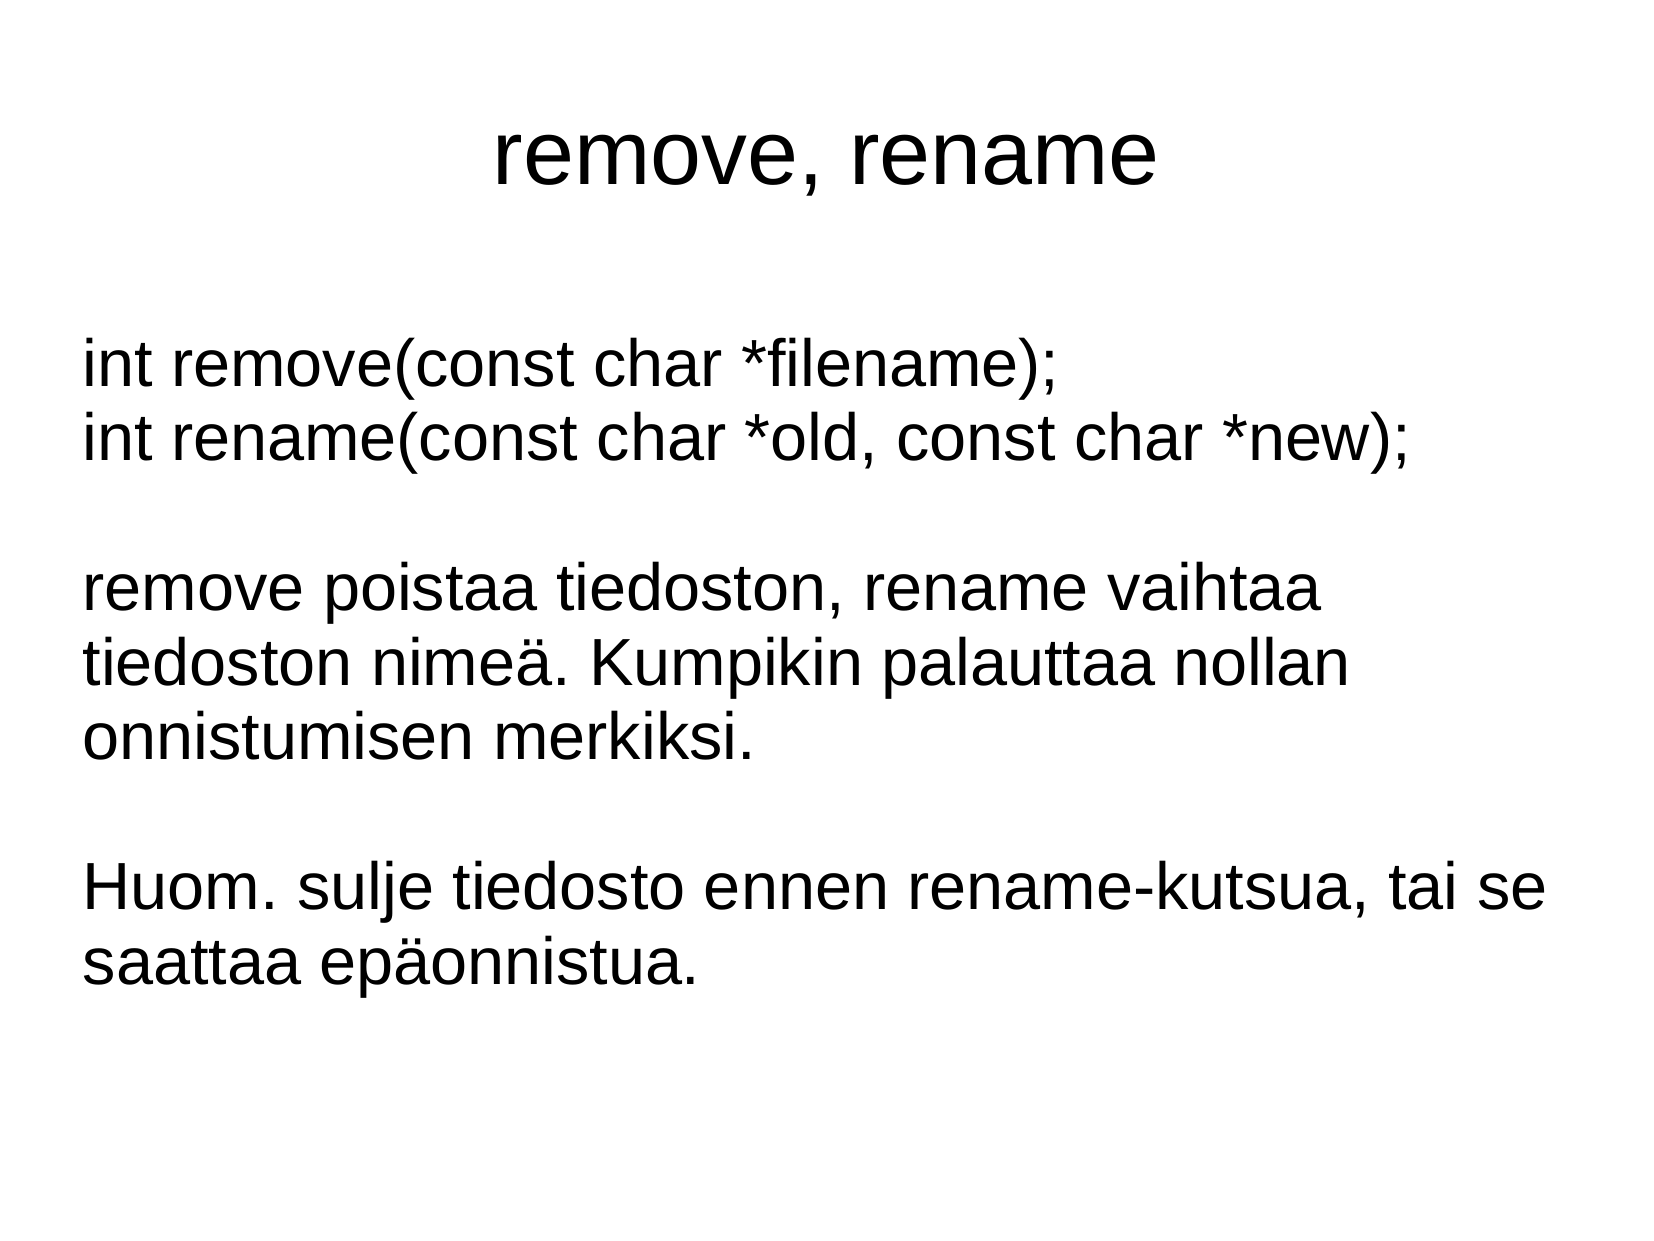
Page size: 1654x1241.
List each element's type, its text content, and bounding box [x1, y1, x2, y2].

title remove, rename [82, 56, 1571, 250]
subtitle int remove(const char *filename); int rename(const char *old, const char *new); remove poistaa tiedoston, rename vaihtaa tiedoston nimeä. Kumpikin palauttaa nollan onnistumisen merkiksi. Huom. sulje tiedosto ennen rename-kutsua, tai se saattaa epäonnistua. [82, 297, 1571, 1102]
